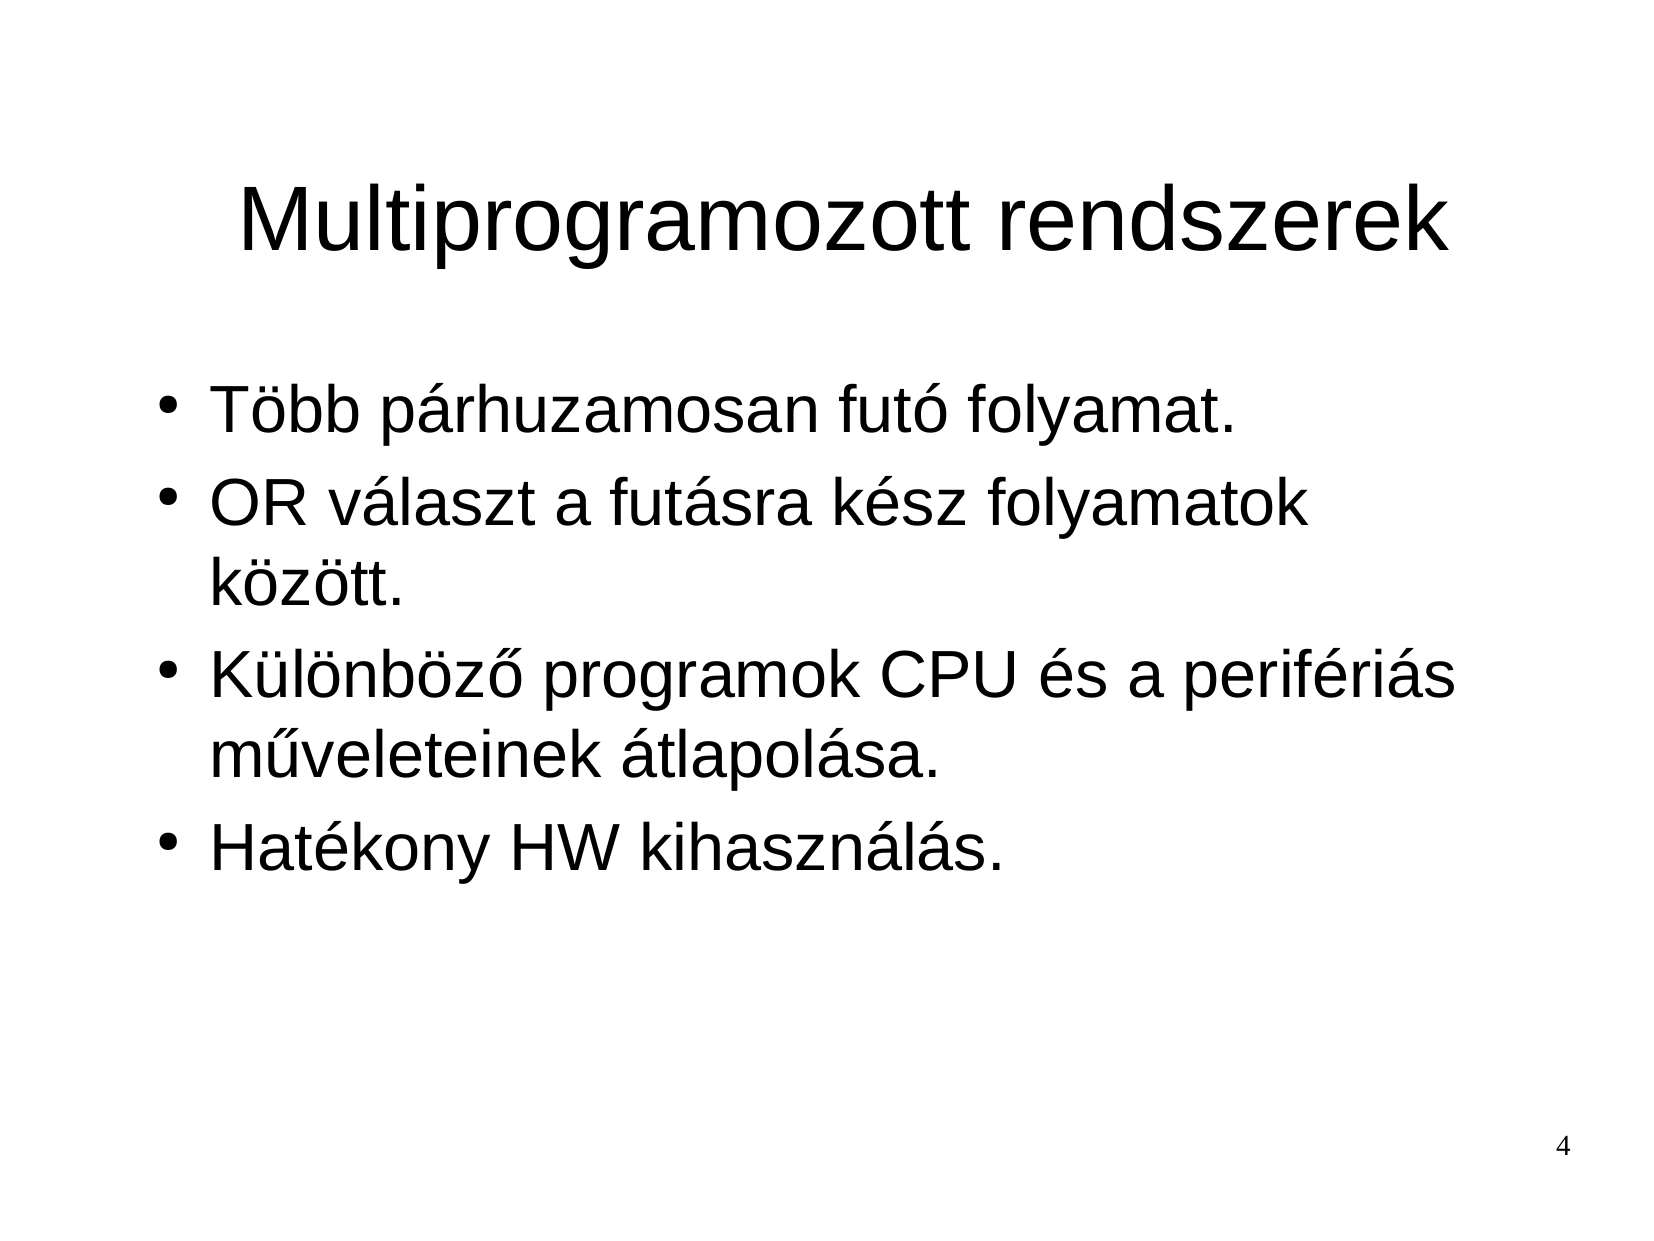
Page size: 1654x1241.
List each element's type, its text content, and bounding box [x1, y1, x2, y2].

list Több párhuzamosan futó folyamat. OR választ a futásra kész folyamatok között. Különböző programok CPU és a perifériás műveleteinek átlapolása. Hatékony HW kihasználás. [124, 358, 1530, 1103]
title Multiprogramozott rendszerek [124, 110, 1530, 317]
